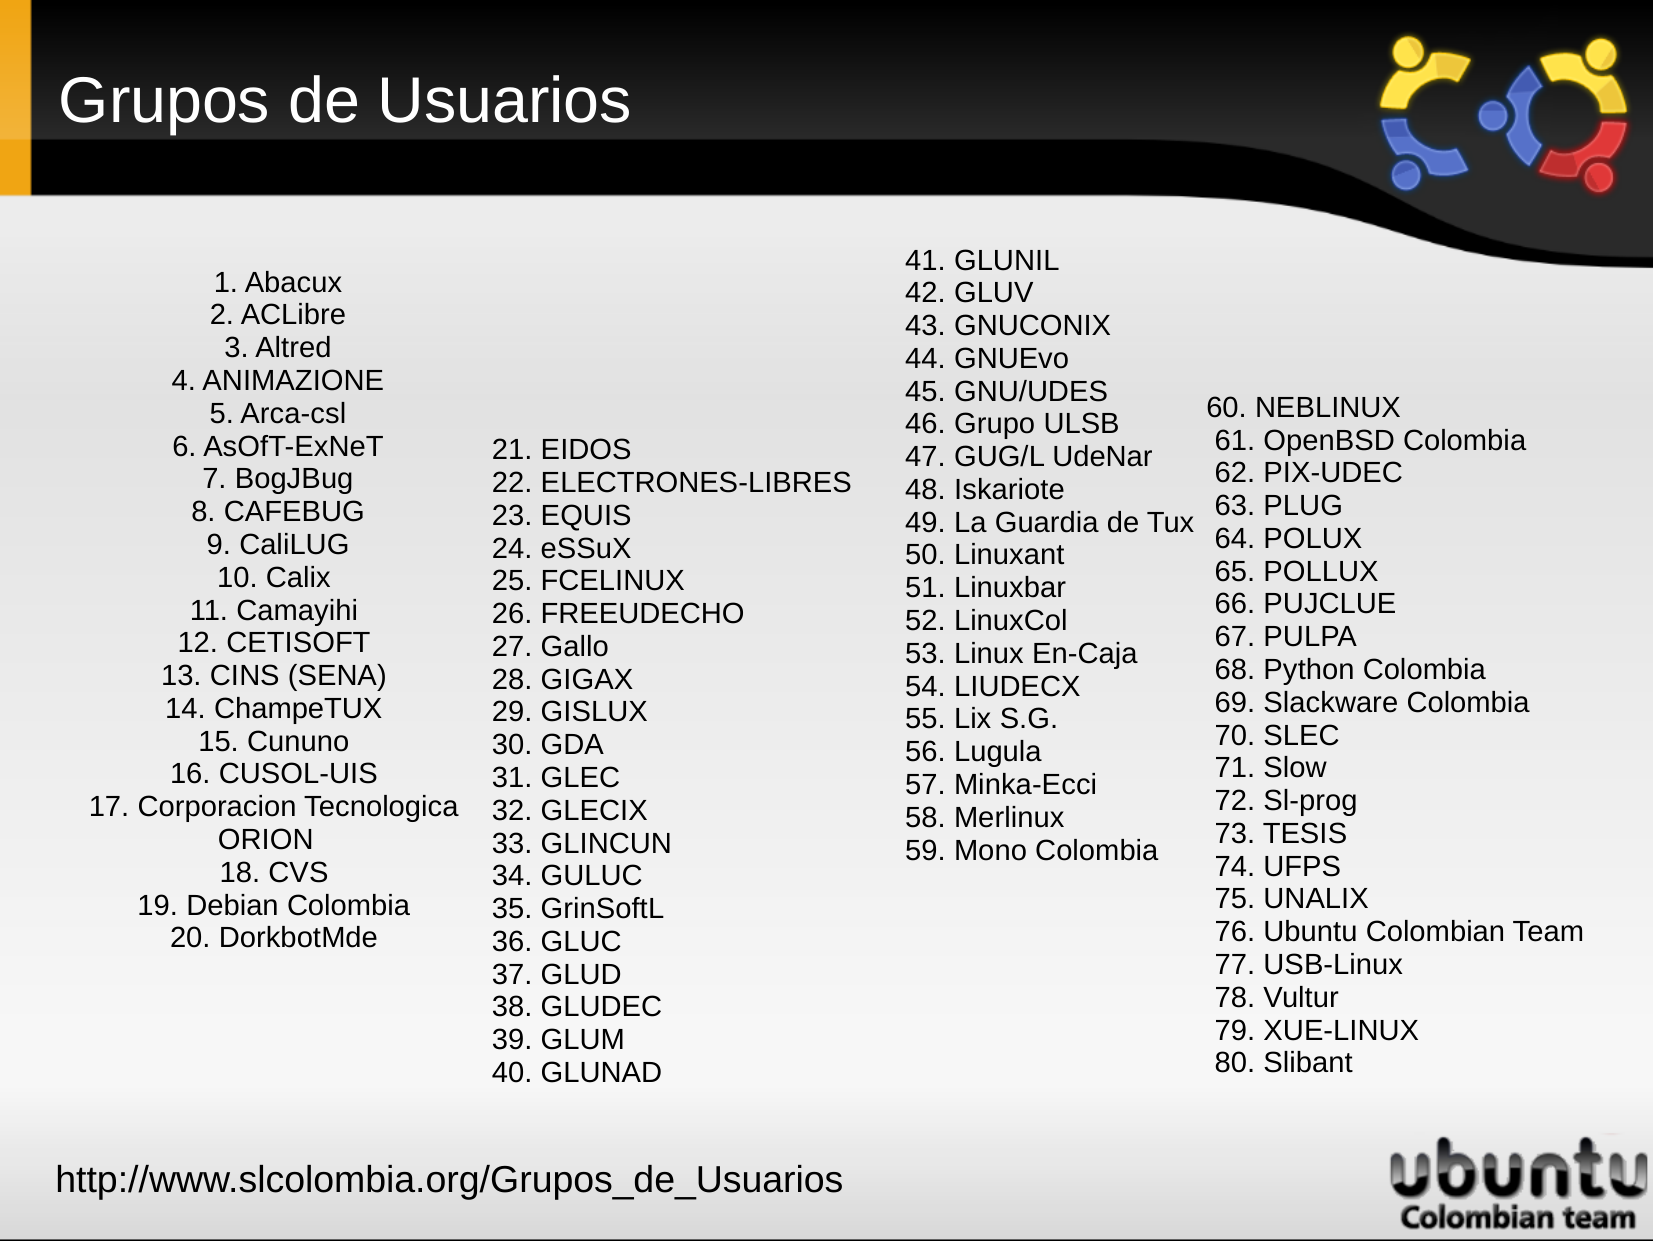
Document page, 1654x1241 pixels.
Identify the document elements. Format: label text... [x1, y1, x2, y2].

text_box 60. NEBLINUX 61. OpenBSD Colombia 62. PIX-UDEC 63. PLUG 64. POLUX 65. POLLUX 66. PUJCLUE 67. PULPA 68. Python Colombia 69. Slackware Colombia 70. SLEC 71. Slow 72. Sl-prog 73. TESIS 74. UFPS 75. UNALIX 76. Ubuntu Colombian Team 77. USB-Linux 78. Vultur 79. XUE-LINUX 80. Slibant [1183, 383, 1600, 1087]
text_box http://www.slcolombia.org/Grupos_de_Usuarios [40, 1151, 975, 1209]
text_box 41. GLUNIL 42. GLUV 43. GNUCONIX 44. GNUEvo 45. GNU/UDES 46. Grupo ULSB 47. GUG/L UdeNar 48. Iskariote 49. La Guardia de Tux 50. Linuxant 51. Linuxbar 52. LinuxCol 53. Linux En-Caja 54. LIUDECX 55. Lix S.G. 56. Lugula 57. Minka-Ecci 58. Merlinux 59. Mono Colombia [874, 236, 1211, 874]
title Grupos de Usuarios [59, 41, 1376, 160]
picture [0, 0, 1653, 1241]
subtitle 1. Abacux 2. ACLibre 3. Altred 4. ANIMAZIONE 5. Arca-csl 6. AsOfT-ExNeT 7. BogJBug 8. CAFEBUG 9. CaliLUG 10. Calix 11. Camayihi 12. CETISOFT 13. CINS (SENA) 14. ChampeTUX 15. Cununo 16. CUSOL-UIS 17. Corporacion Tecnologica ORION 18. CVS 19. Debian Colombia 20. DorkbotMde [41, 265, 491, 987]
text_box 21. EIDOS 22. ELECTRONES-LIBRES 23. EQUIS 24. eSSuX 25. FCELINUX 26. FREEUDECHO 27. Gallo 28. GIGAX 29. GISLUX 30. GDA 31. GLEC 32. GLECIX 33. GLINCUN 34. GULUC 35. GrinSoftL 36. GLUC 37. GLUD 38. GLUDEC 39. GLUM 40. GLUNAD [460, 383, 875, 1129]
